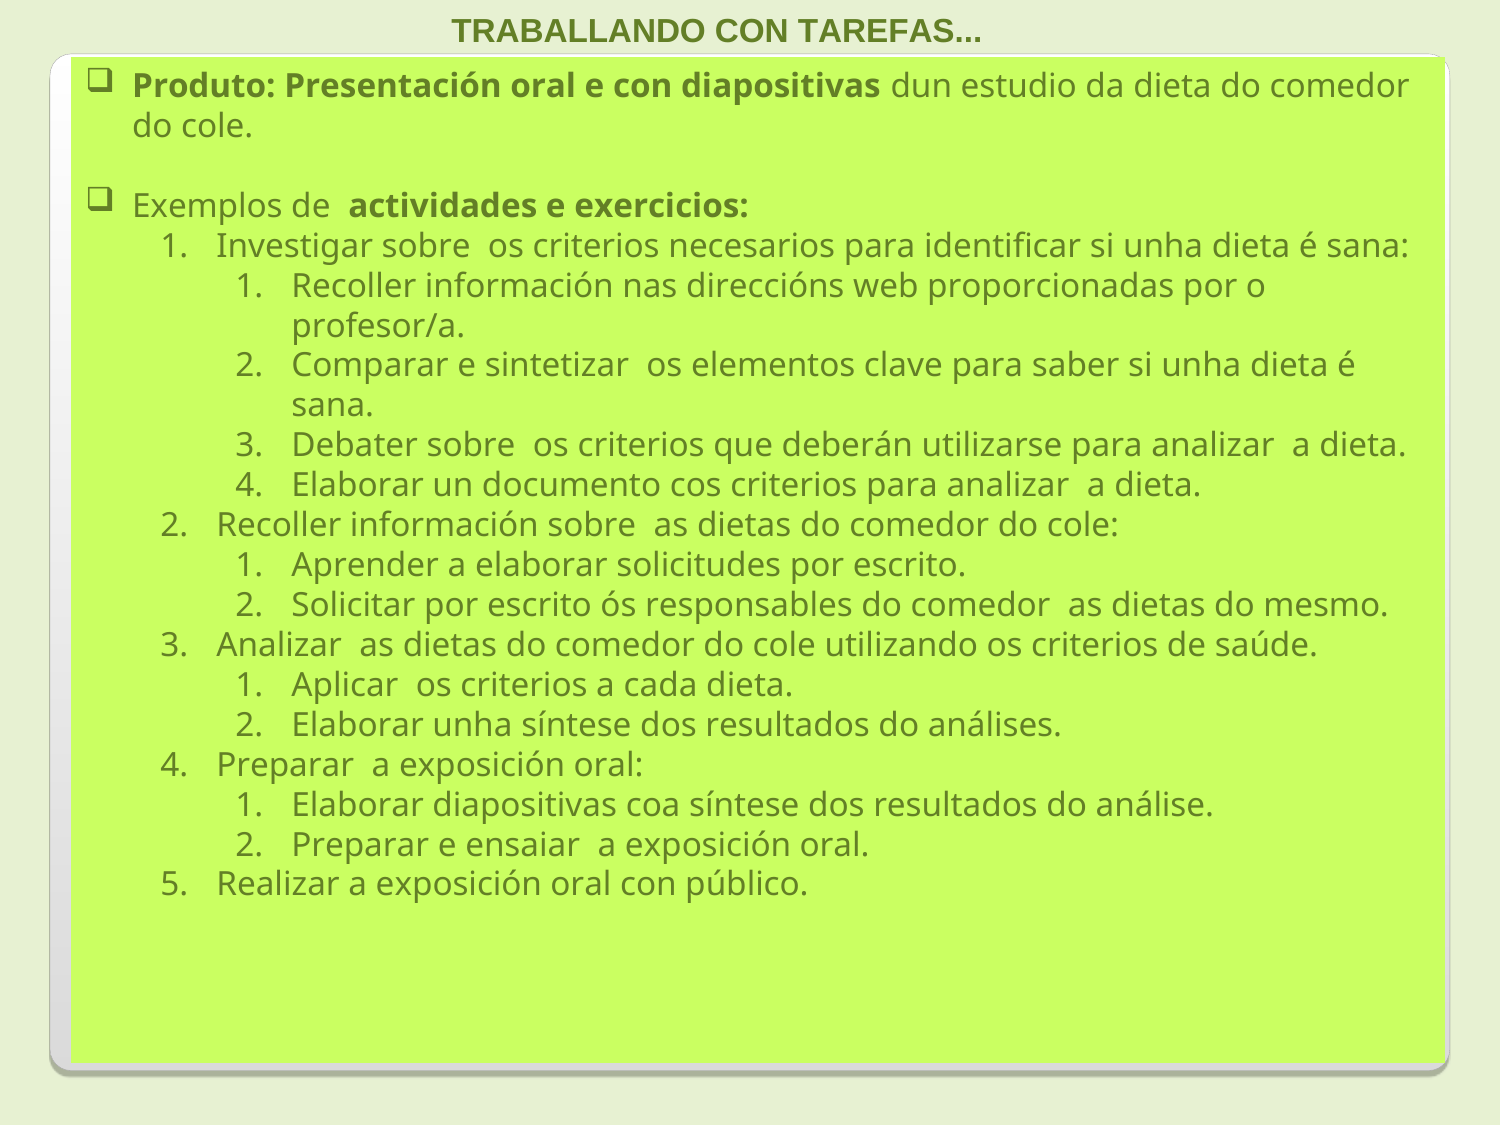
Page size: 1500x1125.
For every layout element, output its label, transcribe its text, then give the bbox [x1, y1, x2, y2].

text_box TRABALLANDO CON TAREFAS... [361, 1, 998, 57]
table_header Produto: Presentación oral e con diapositivas dun estudio da dieta do comedor do cole. Exemplos de actividades e exercicios: Investigar sobre os criterios necesarios para identificar si unha dieta é sana: Recoller información nas direccións web proporcionadas por o profesor/a. Comparar e sintetizar os elementos clave para saber si unha dieta é sana. Debater sobre os criterios que deberán utilizarse para analizar a dieta. Elaborar un documento cos criterios para analizar a dieta. Recoller información sobre as dietas do comedor do cole: Aprender a elaborar solicitudes por escrito. Solicitar por escrito ós responsables do comedor as dietas do mesmo. Analizar as dietas do comedor do cole utilizando os criterios de saúde. Aplicar os criterios a cada dieta. Elaborar unha síntese dos resultados do análises. Preparar a exposición oral: Elaborar diapositivas coa síntese dos resultados do análise. Preparar e ensaiar a exposición oral. Realizar a exposición oral con público. [71, 57, 1445, 1063]
